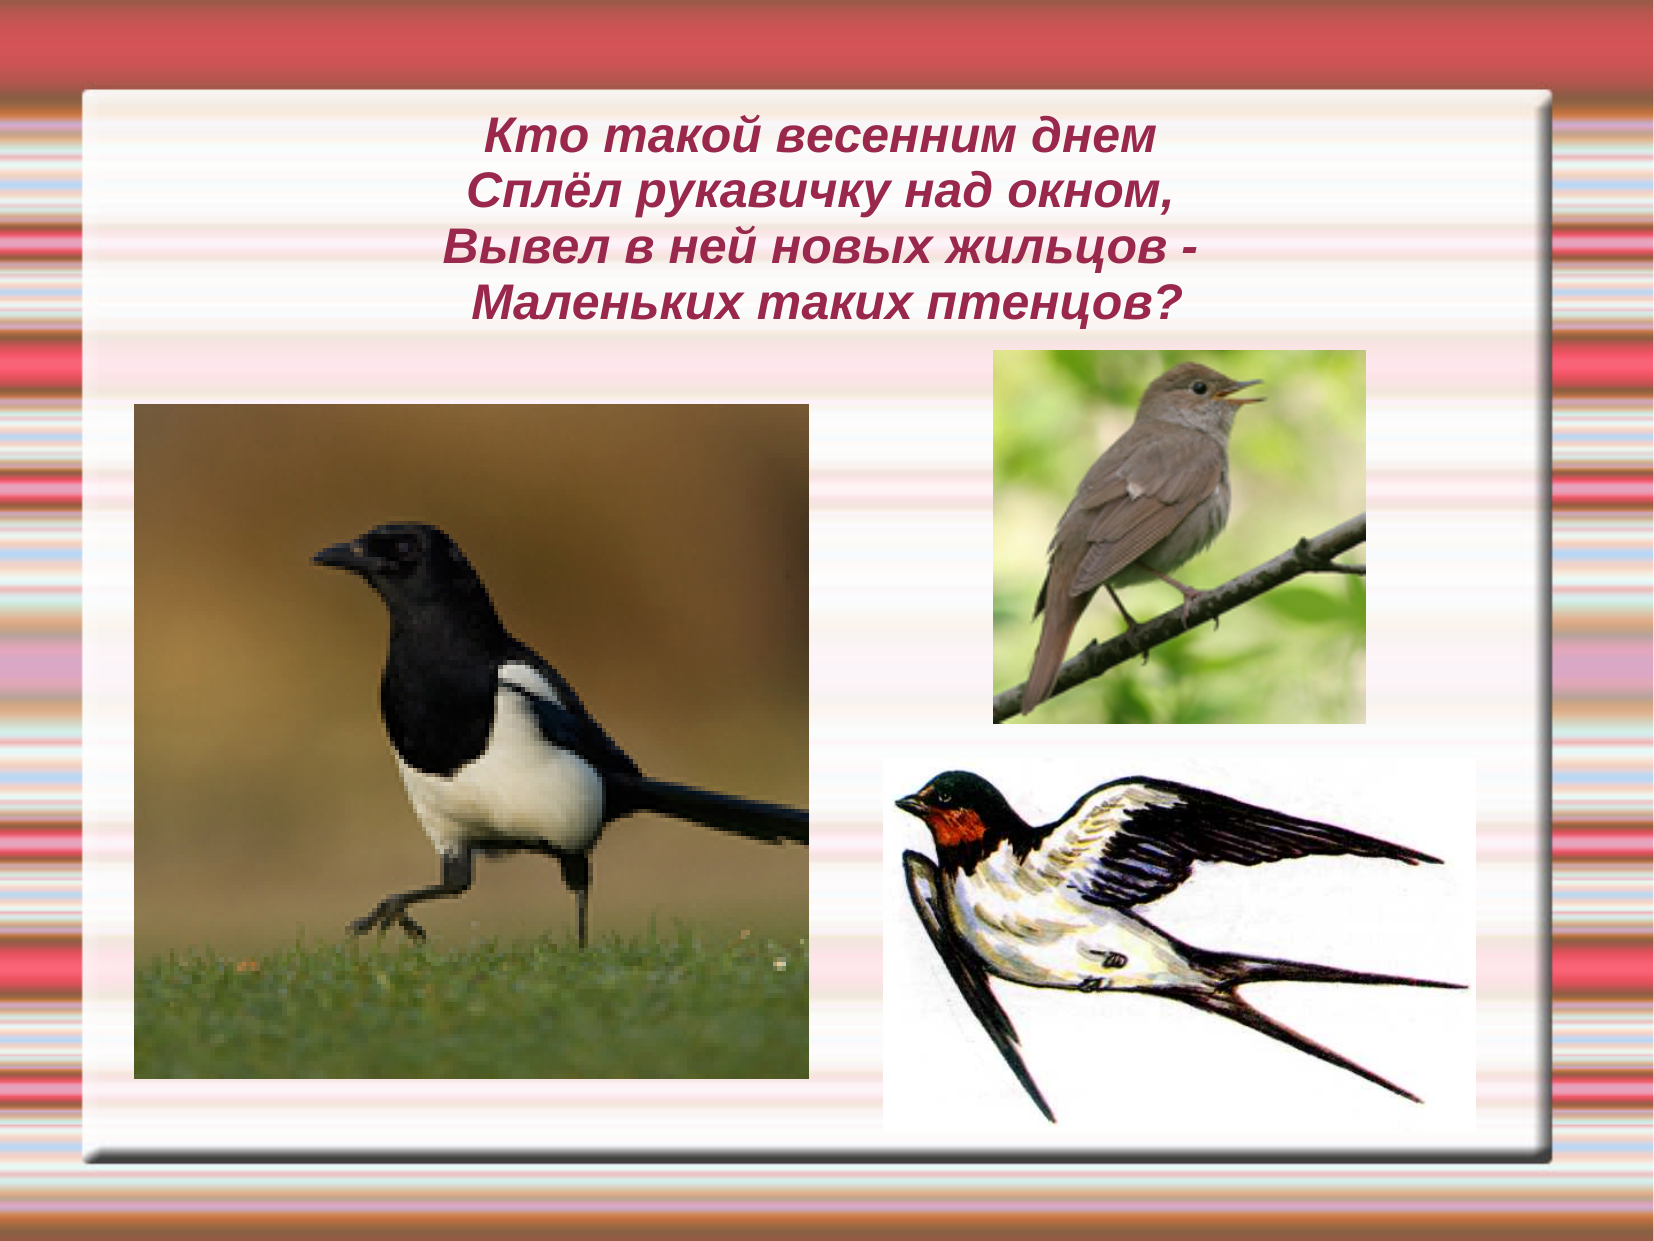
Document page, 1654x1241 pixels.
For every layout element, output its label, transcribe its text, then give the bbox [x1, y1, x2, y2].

title Кто такой весенним днем Сплёл рукавичку над окном, Вывел в ней новых жильцов - Маленьких таких птенцов? [121, 104, 1534, 333]
picture [0, 0, 1654, 1241]
